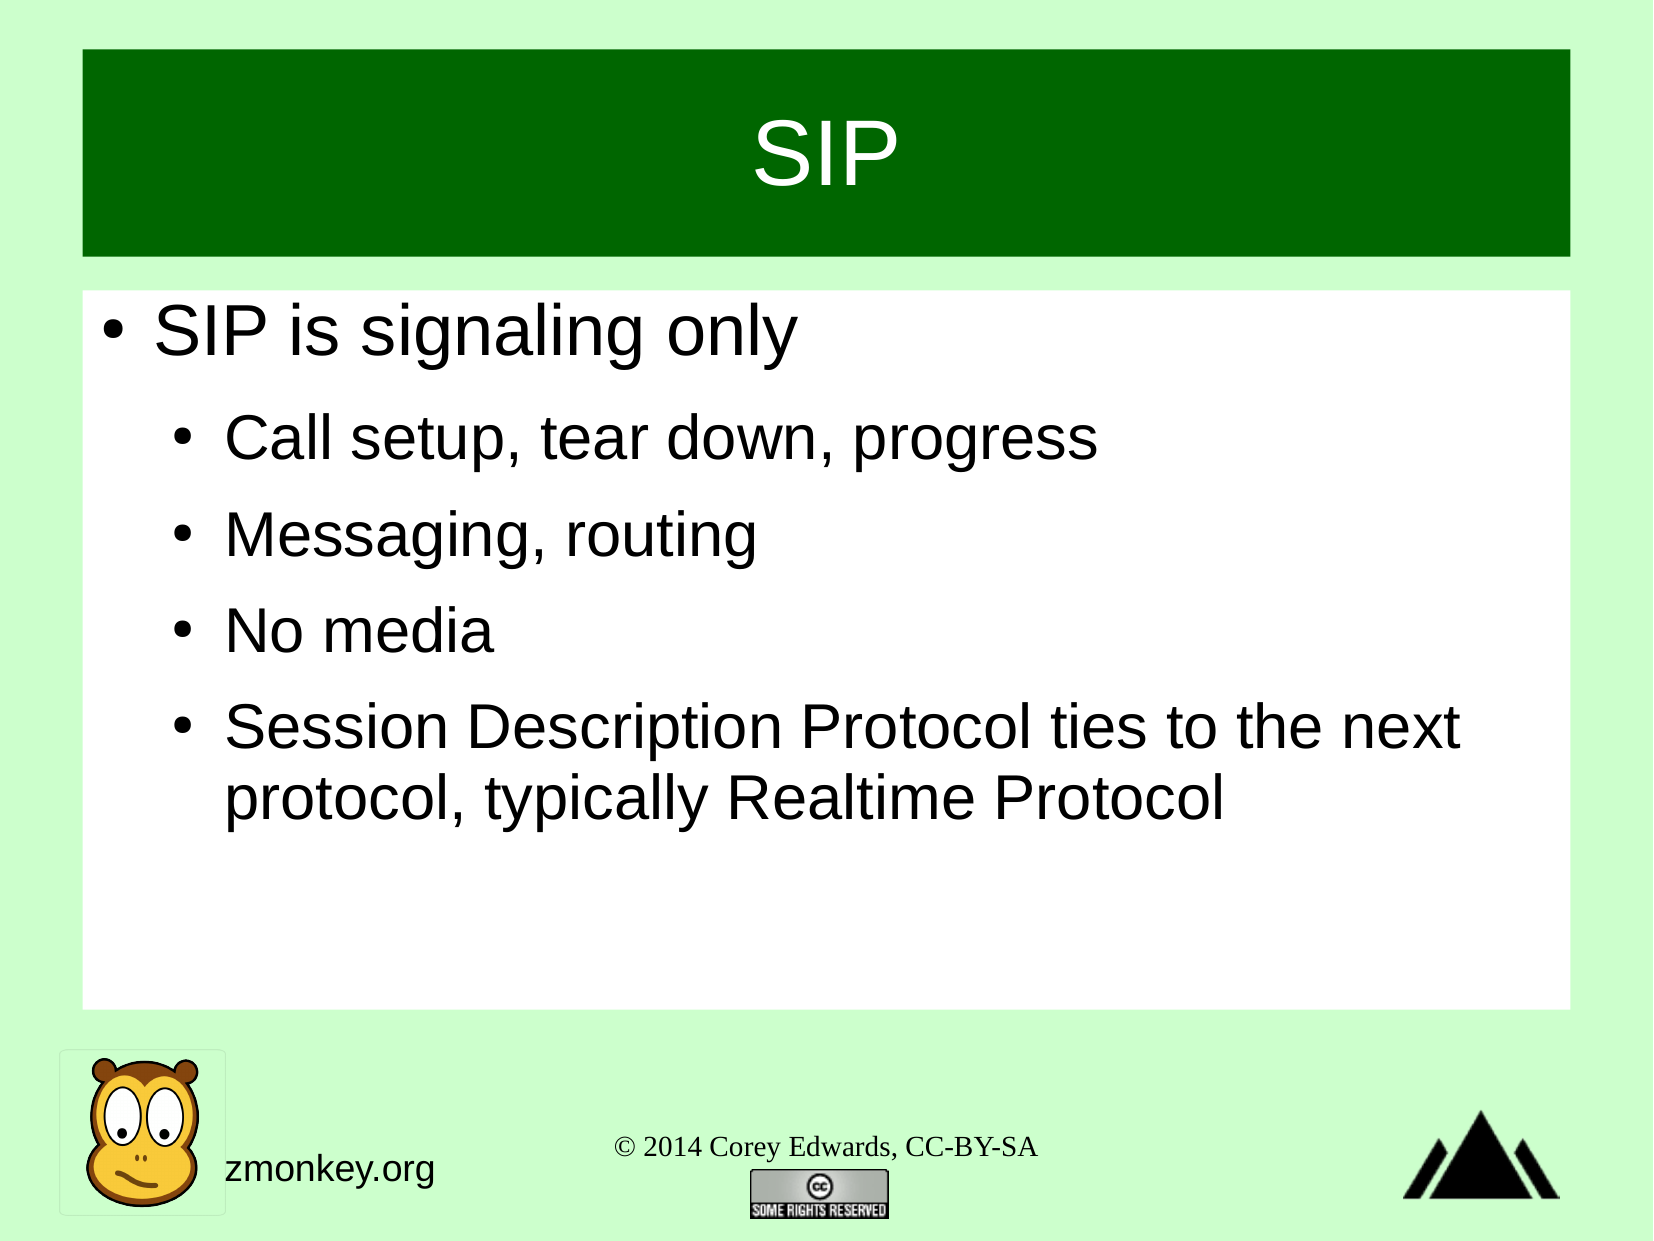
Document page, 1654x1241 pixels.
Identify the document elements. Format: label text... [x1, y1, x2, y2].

picture [750, 1169, 889, 1219]
picture [59, 1049, 226, 1216]
list SIP is signaling only Call setup, tear down, progress Messaging, routing No media Session Description Protocol ties to the next protocol, typically Realtime Protocol [82, 290, 1571, 1010]
picture [1403, 1109, 1560, 1225]
title SIP [82, 49, 1571, 257]
